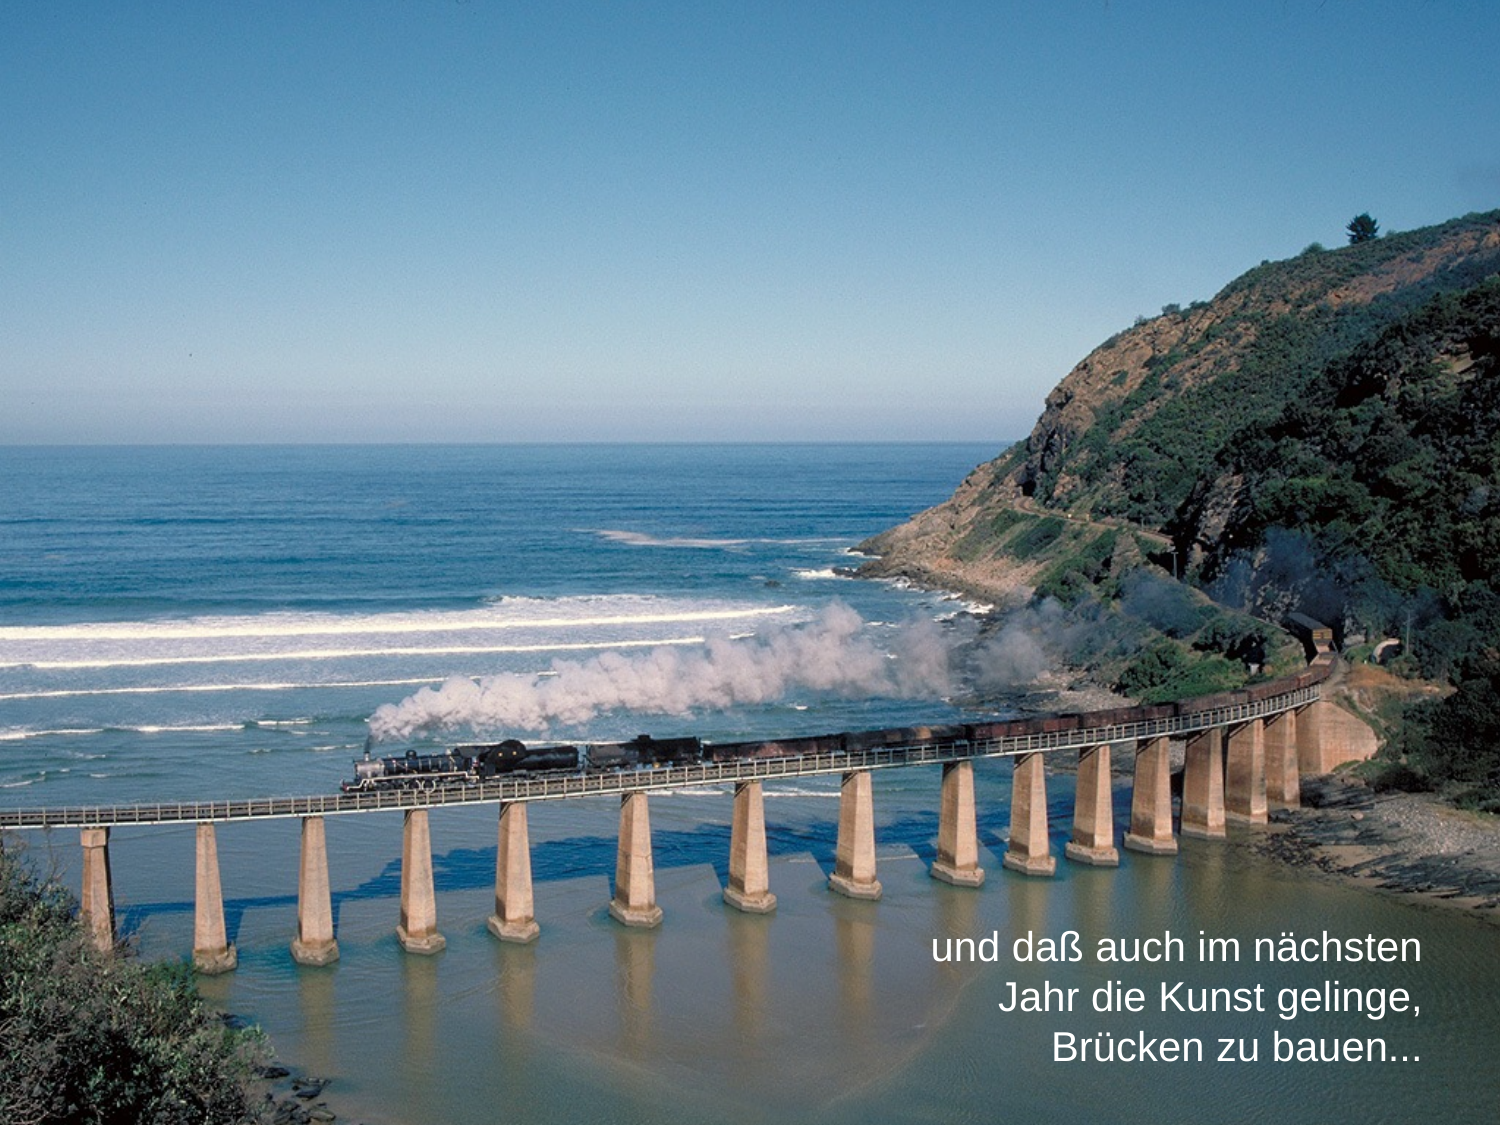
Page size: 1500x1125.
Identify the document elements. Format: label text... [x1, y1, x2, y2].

text_box und daß auch im nächsten Jahr die Kunst gelinge, Brücken zu bauen... [900, 912, 1438, 1078]
picture [0, 0, 1500, 1125]
